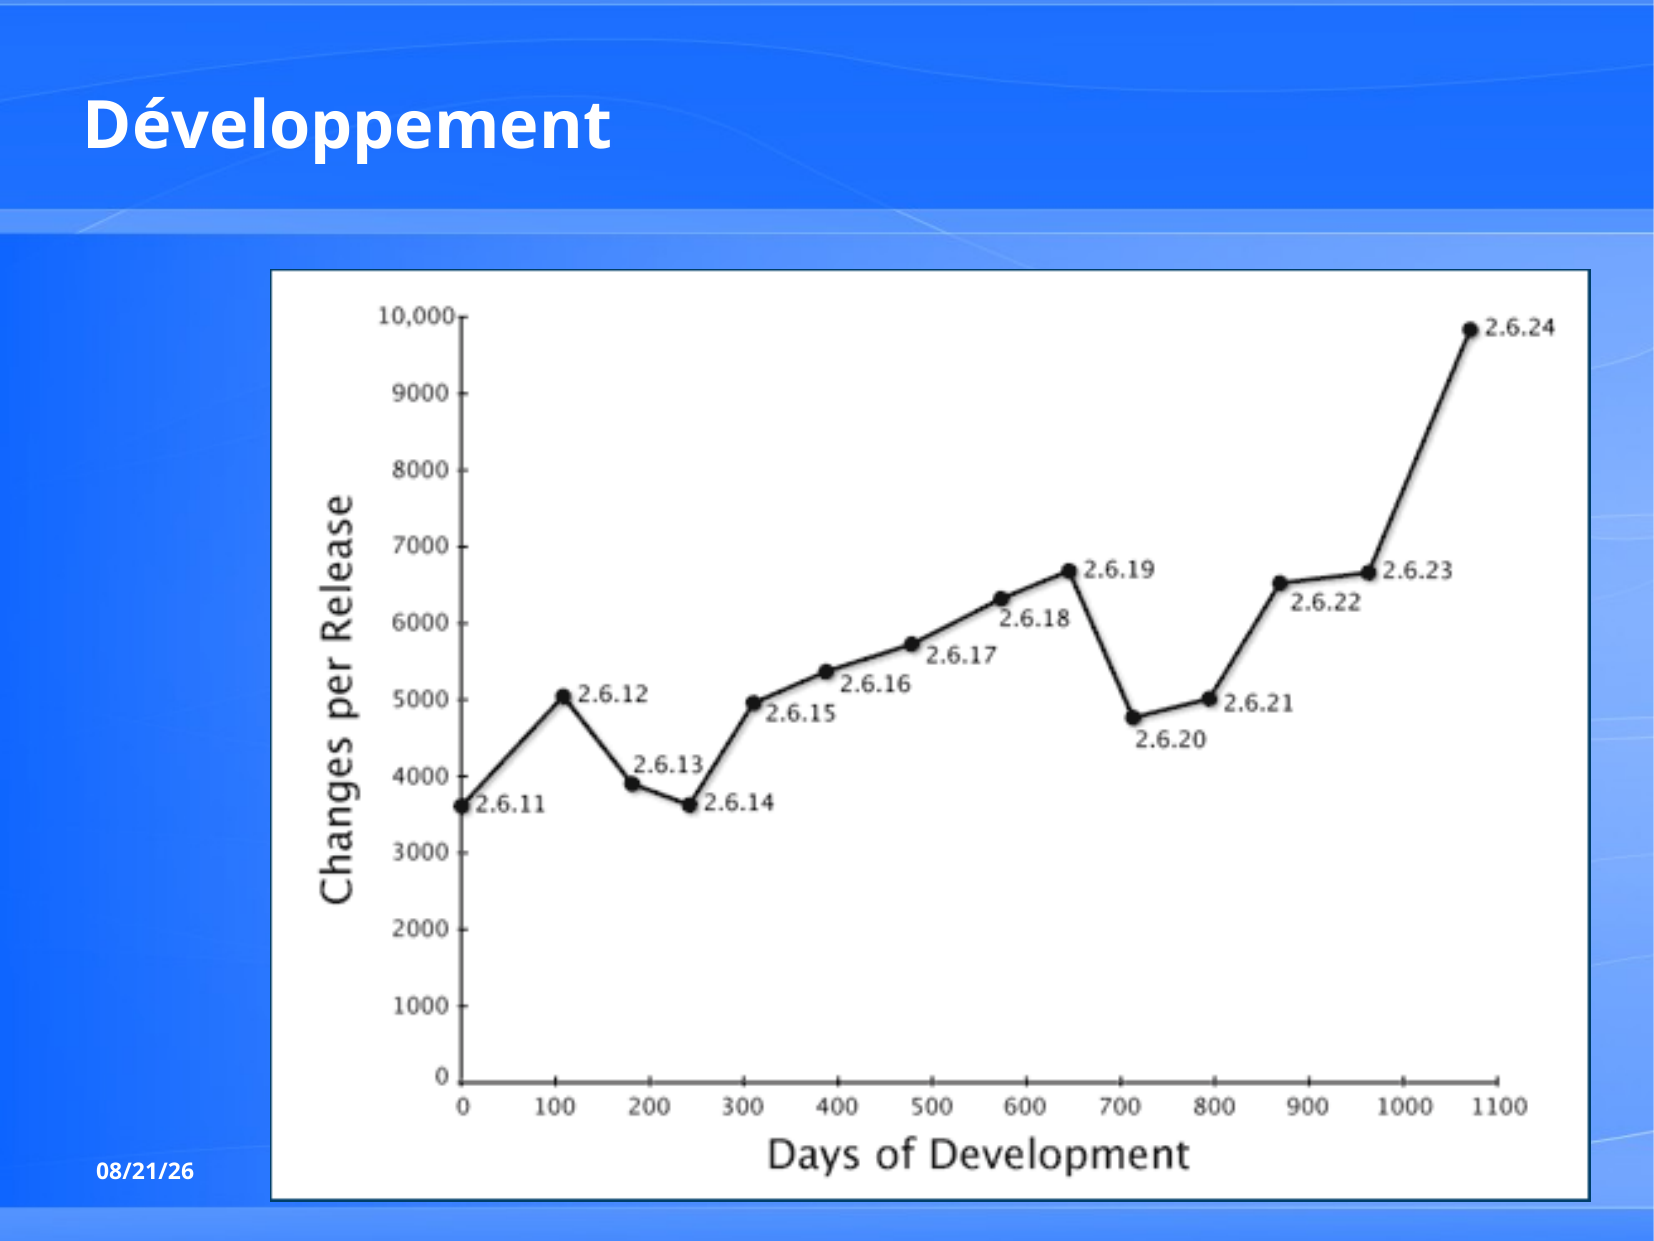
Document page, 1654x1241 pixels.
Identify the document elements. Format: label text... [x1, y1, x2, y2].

title Développement [23, 15, 1625, 229]
picture [0, 0, 1654, 1241]
